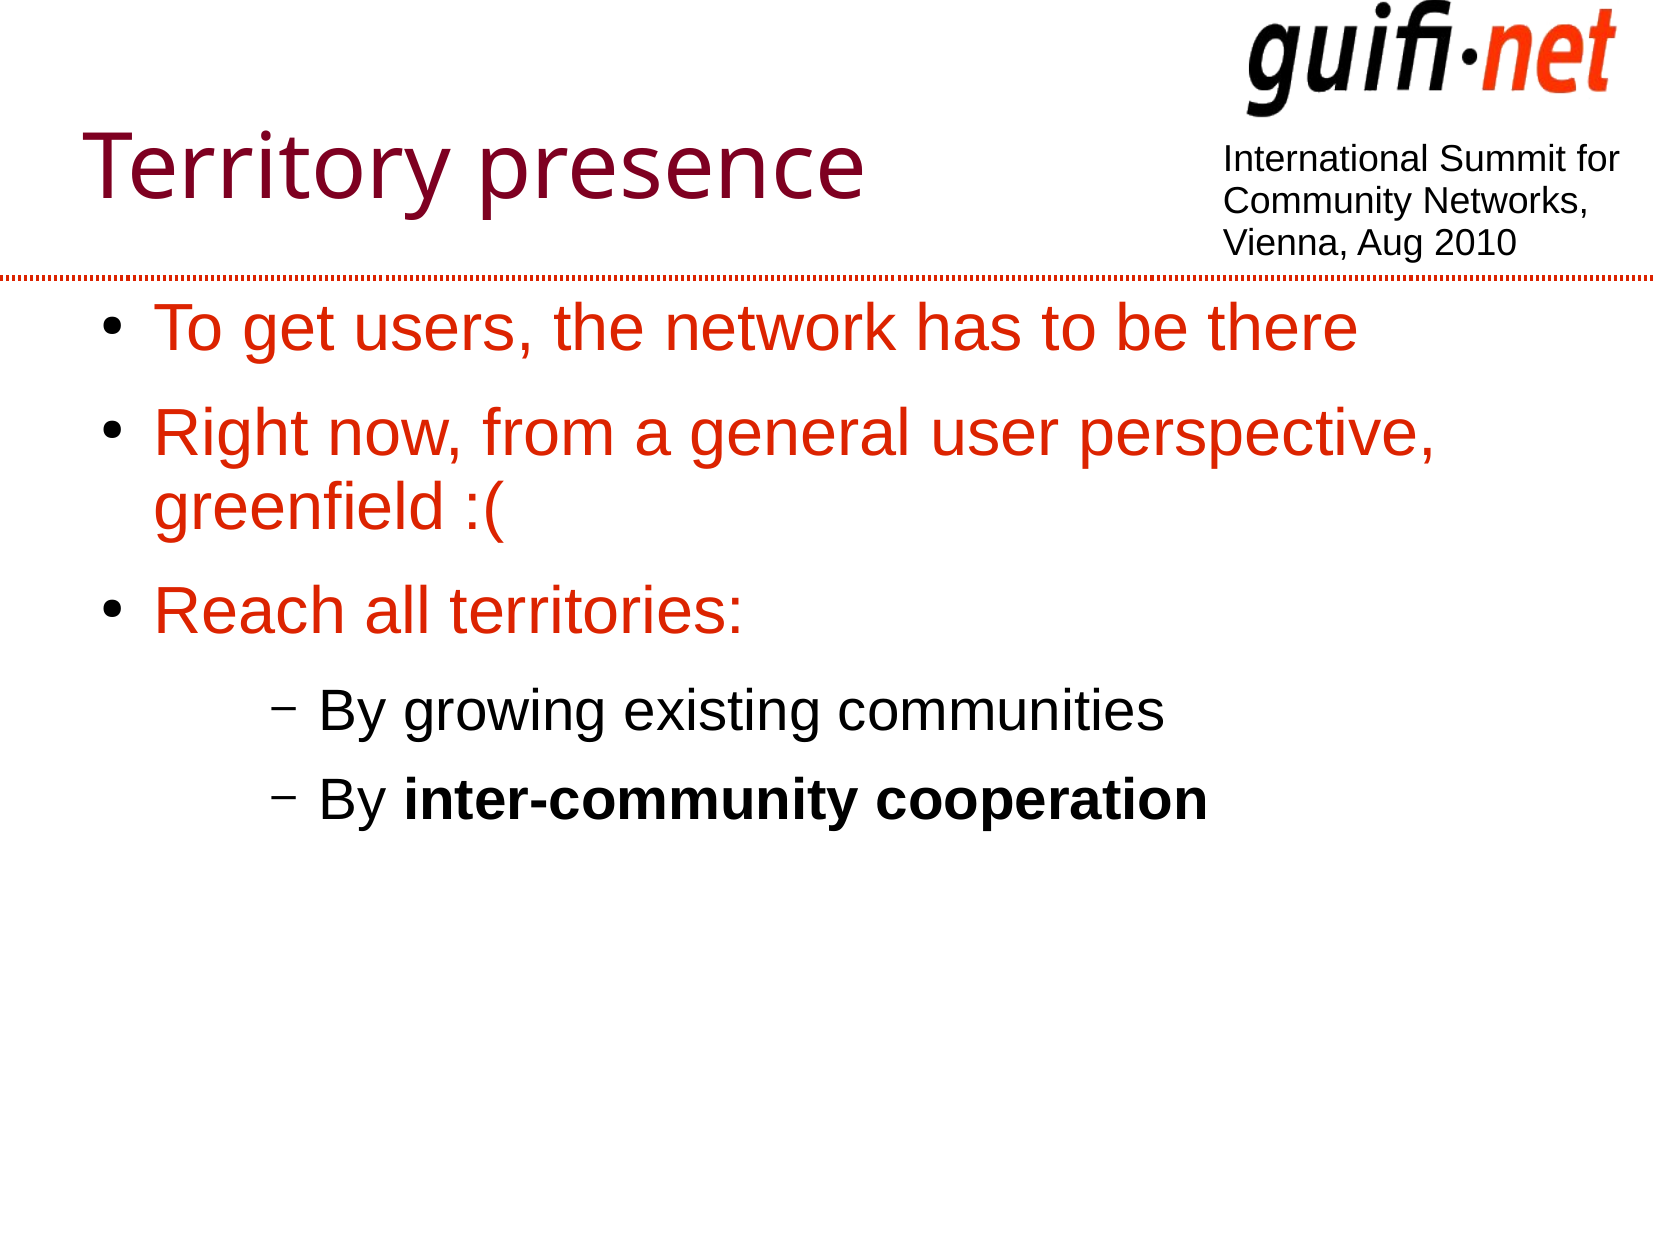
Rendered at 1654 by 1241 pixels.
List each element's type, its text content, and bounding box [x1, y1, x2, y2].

list To get users, the network has to be there Right now, from a general user perspective, greenfield :( Reach all territories: By growing existing communities By inter-community cooperation [82, 290, 1571, 1094]
title Territory presence [82, 66, 1099, 259]
picture [1240, 0, 1625, 119]
